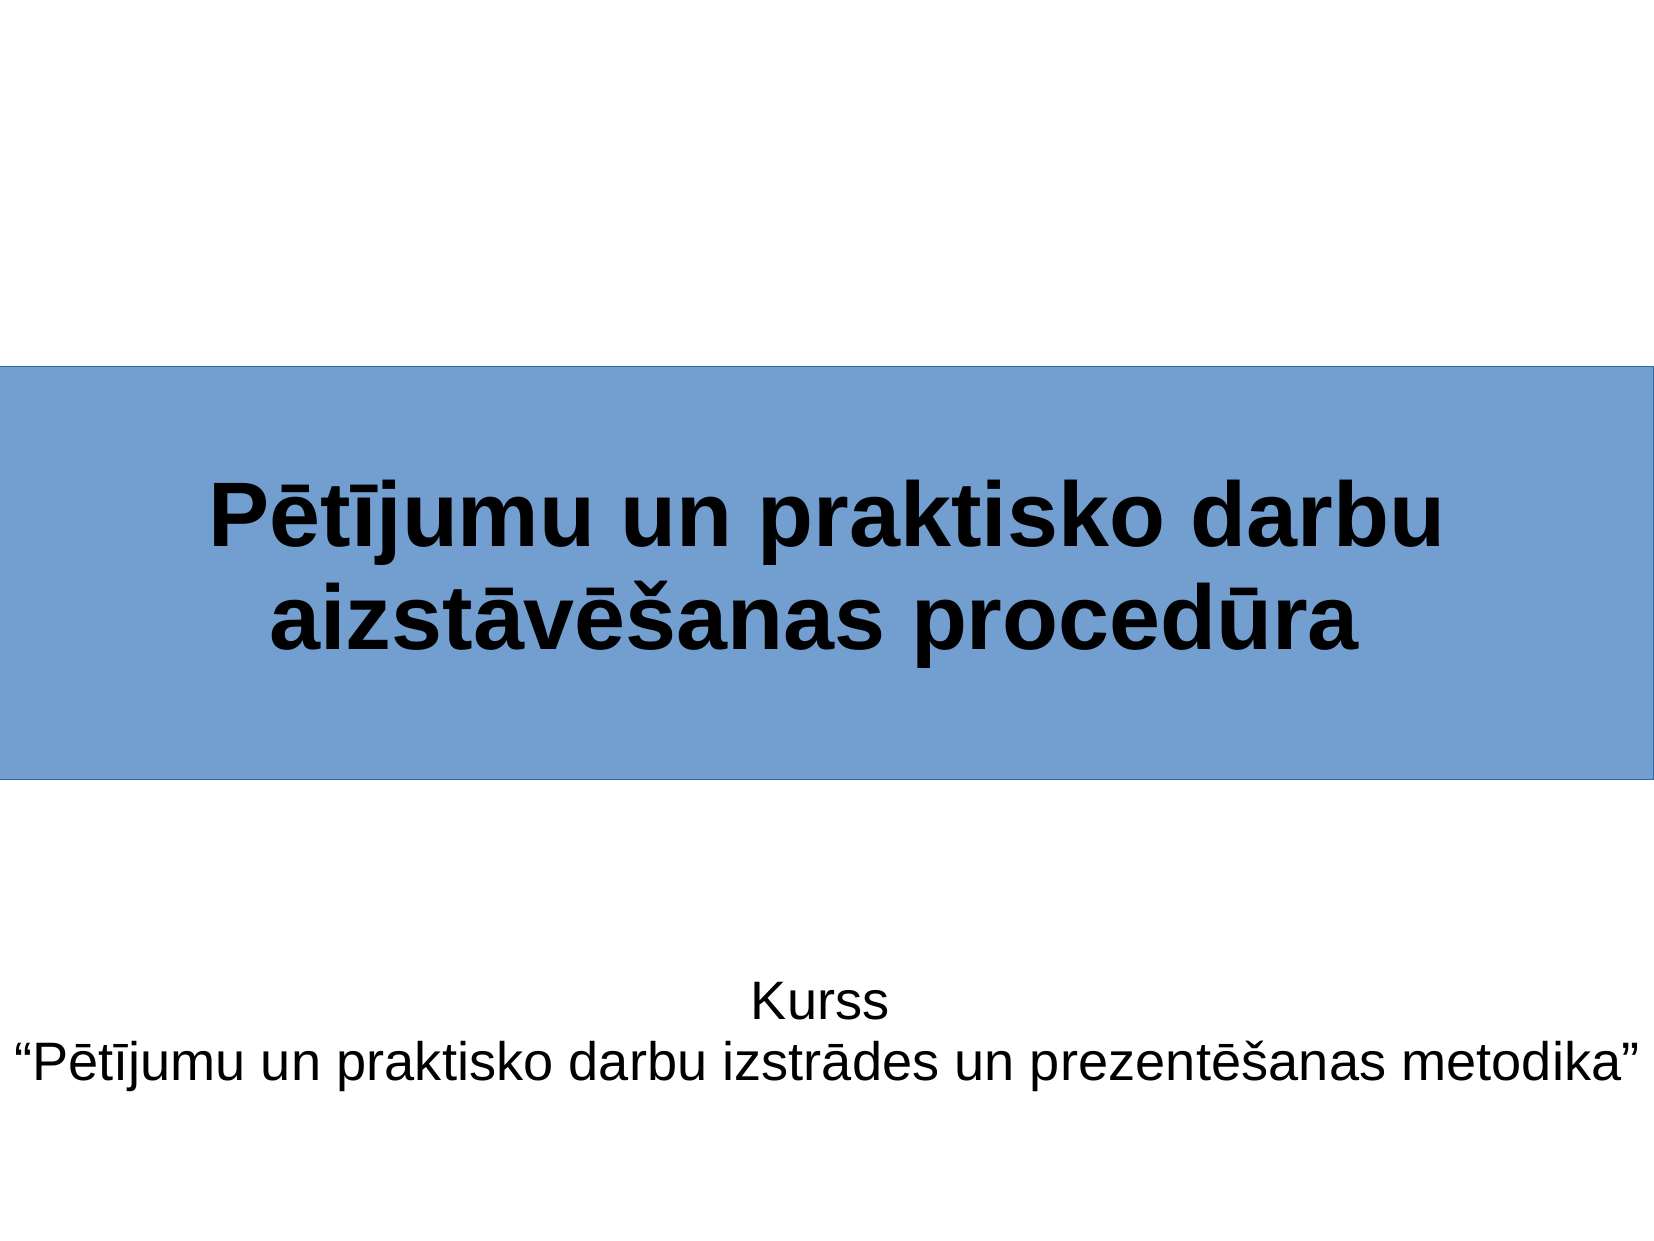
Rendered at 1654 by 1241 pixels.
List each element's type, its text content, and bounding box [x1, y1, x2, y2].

text_box [0, 366, 1654, 780]
title Pētījumu un praktisko darbu aizstāvēšanas procedūra [70, 462, 1559, 670]
text_box Kurss “Pētījumu un praktisko darbu izstrādes un prezentēšanas metodika” [0, 928, 1654, 1134]
